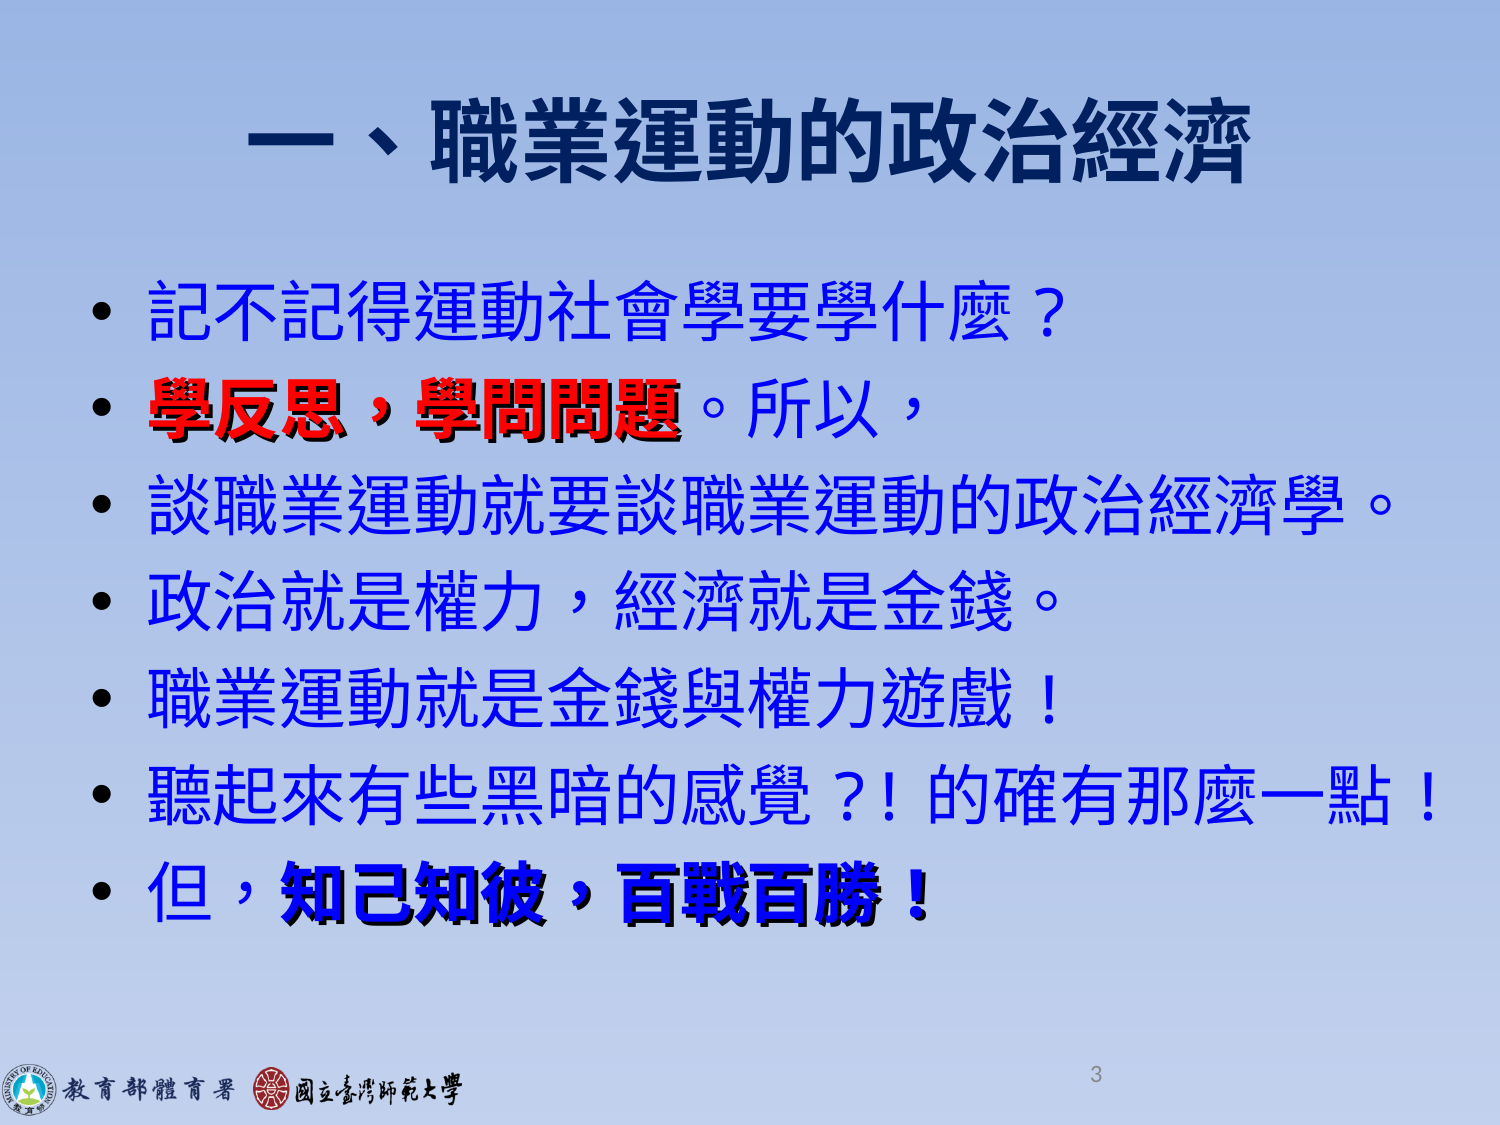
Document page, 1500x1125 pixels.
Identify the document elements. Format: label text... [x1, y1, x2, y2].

list 記不記得運動社會學要學什麼? 學反思，學問問題。所以， 談職業運動就要談職業運動的政治經濟學。 政治就是權力，經濟就是金錢。 職業運動就是金錢與權力遊戲! 聽起來有些黑暗的感覺?!的確有那麼一點! 但，知己知彼，百戰百勝! [75, 262, 1426, 1005]
text_box [1074, 1042, 1426, 1103]
title 一、職業運動的政治經濟 [75, 45, 1426, 233]
